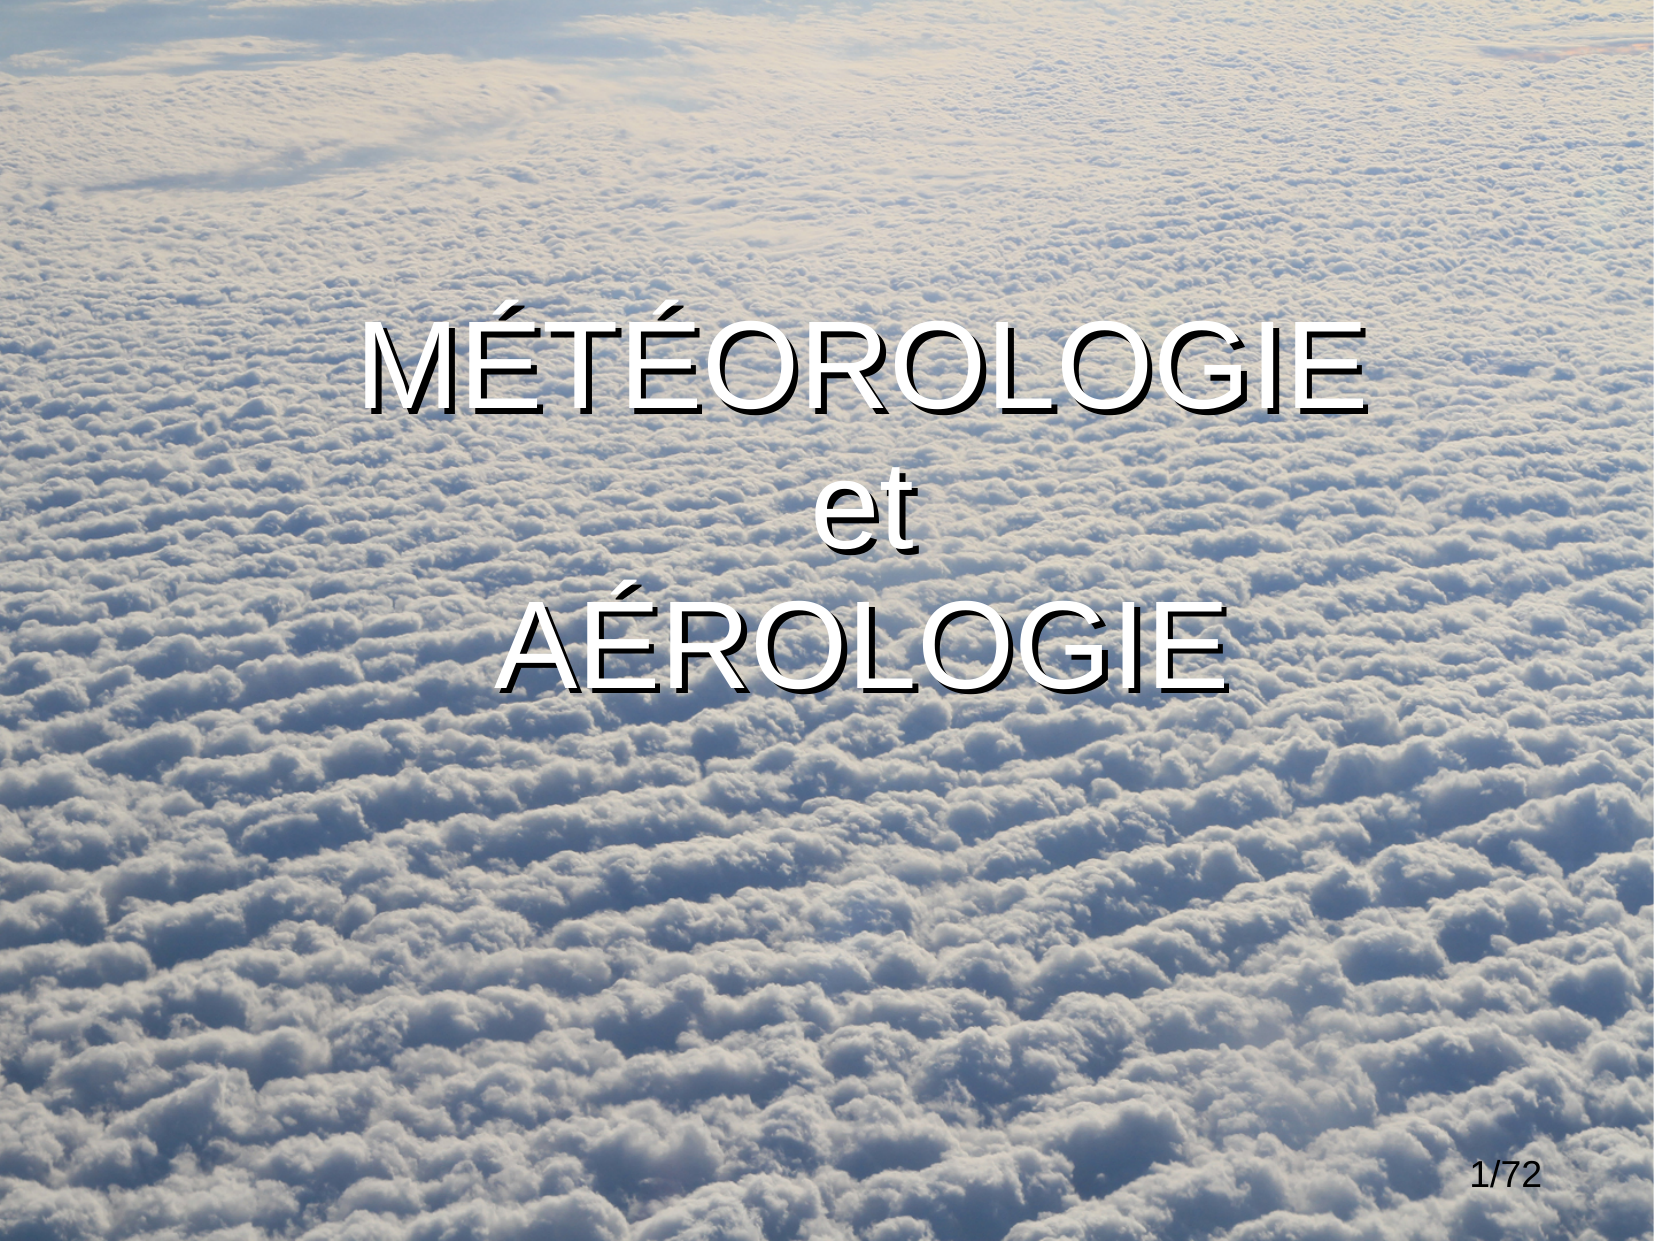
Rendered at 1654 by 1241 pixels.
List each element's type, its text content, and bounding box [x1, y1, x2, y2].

picture [0, 0, 1654, 1241]
text_box <numéro>/72 [1454, 1145, 1654, 1217]
title MÉTÉOROLOGIE et AÉROLOGIE [118, 295, 1607, 715]
